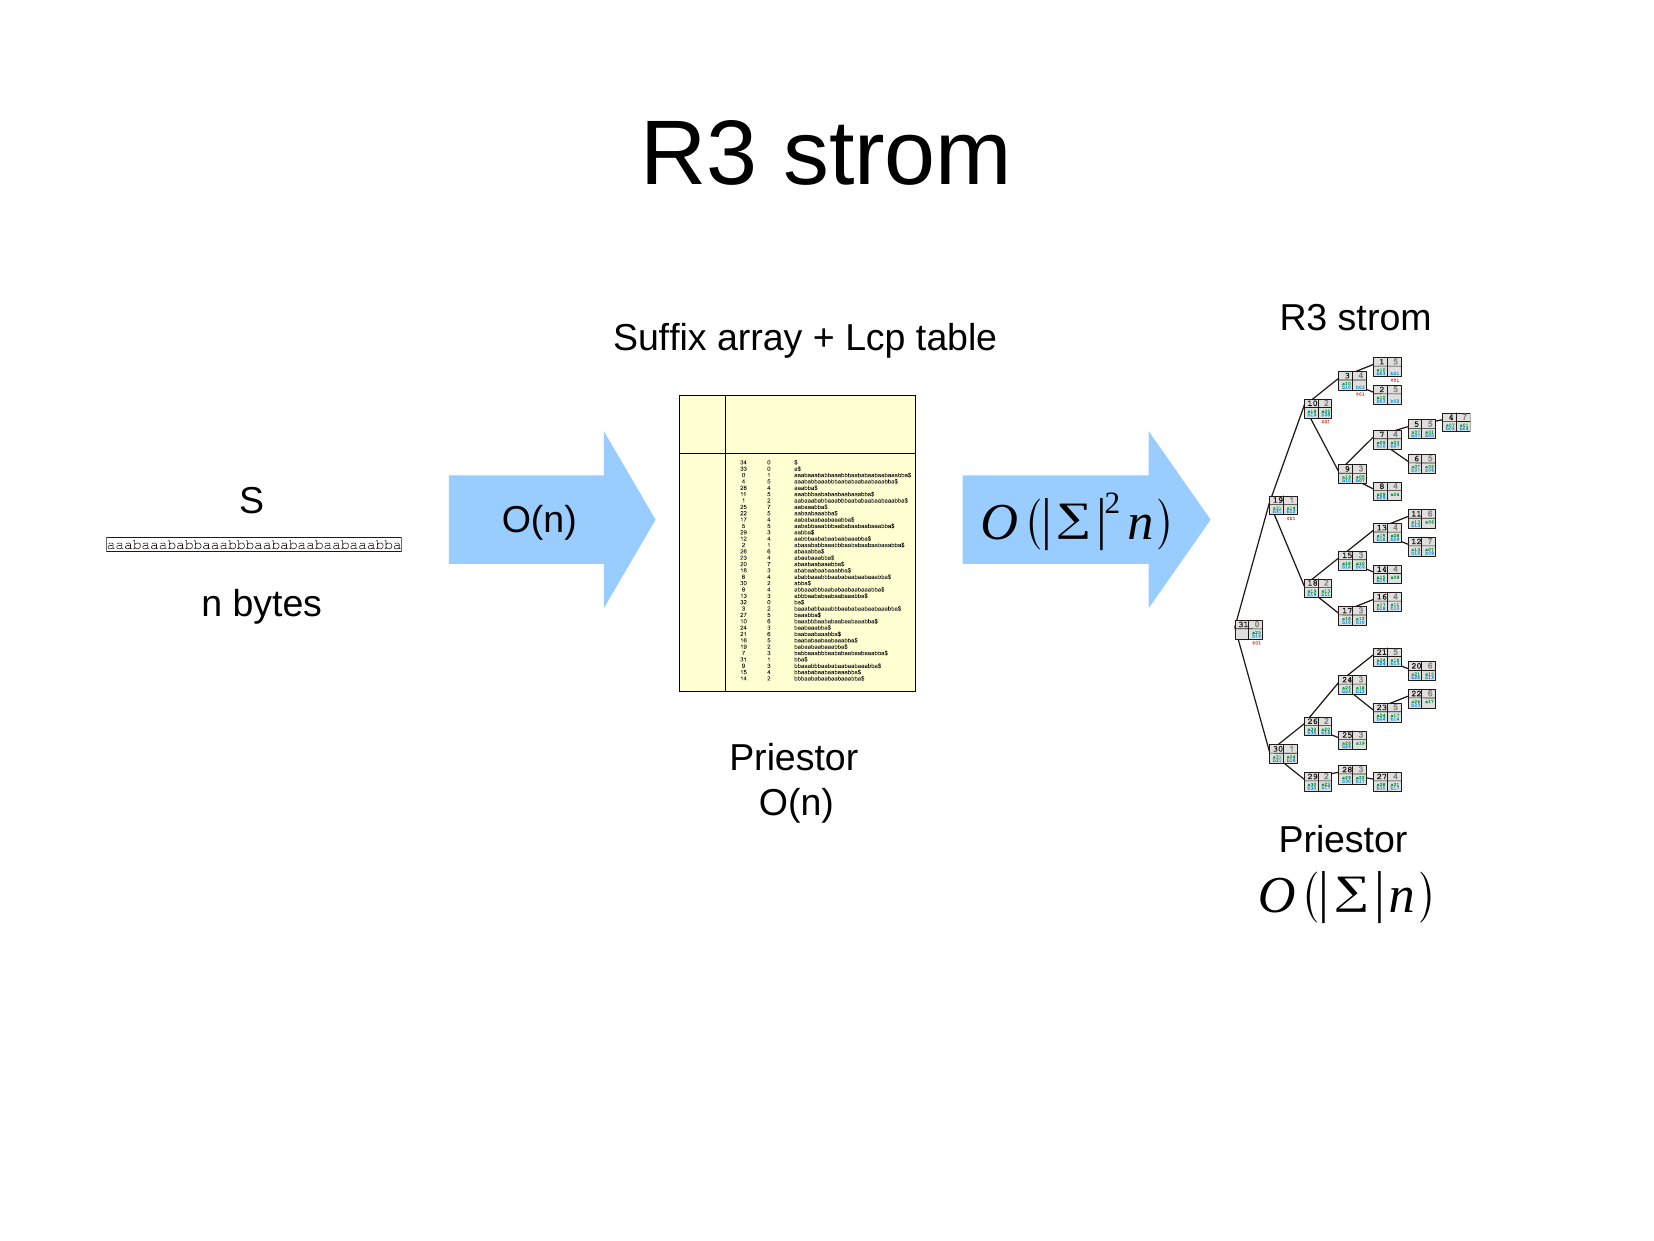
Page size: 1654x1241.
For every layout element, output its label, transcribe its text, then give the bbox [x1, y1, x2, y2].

chart [980, 484, 1175, 555]
chart [1257, 863, 1436, 928]
picture [738, 454, 916, 691]
title R3 strom [82, 49, 1571, 257]
text_box Priestor [1275, 811, 1411, 863]
text_box O(n) [448, 431, 656, 609]
text_box O(n) [755, 786, 837, 831]
text_box [679, 395, 916, 692]
picture [106, 537, 402, 552]
picture [1234, 357, 1471, 792]
text_box Priestor [726, 728, 862, 786]
text_box Suffix array + Lcp table [610, 309, 1000, 367]
text_box n bytes [198, 575, 325, 632]
text_box R3 strom [1276, 289, 1435, 347]
text_box [962, 431, 1211, 609]
text_box S [236, 472, 268, 530]
